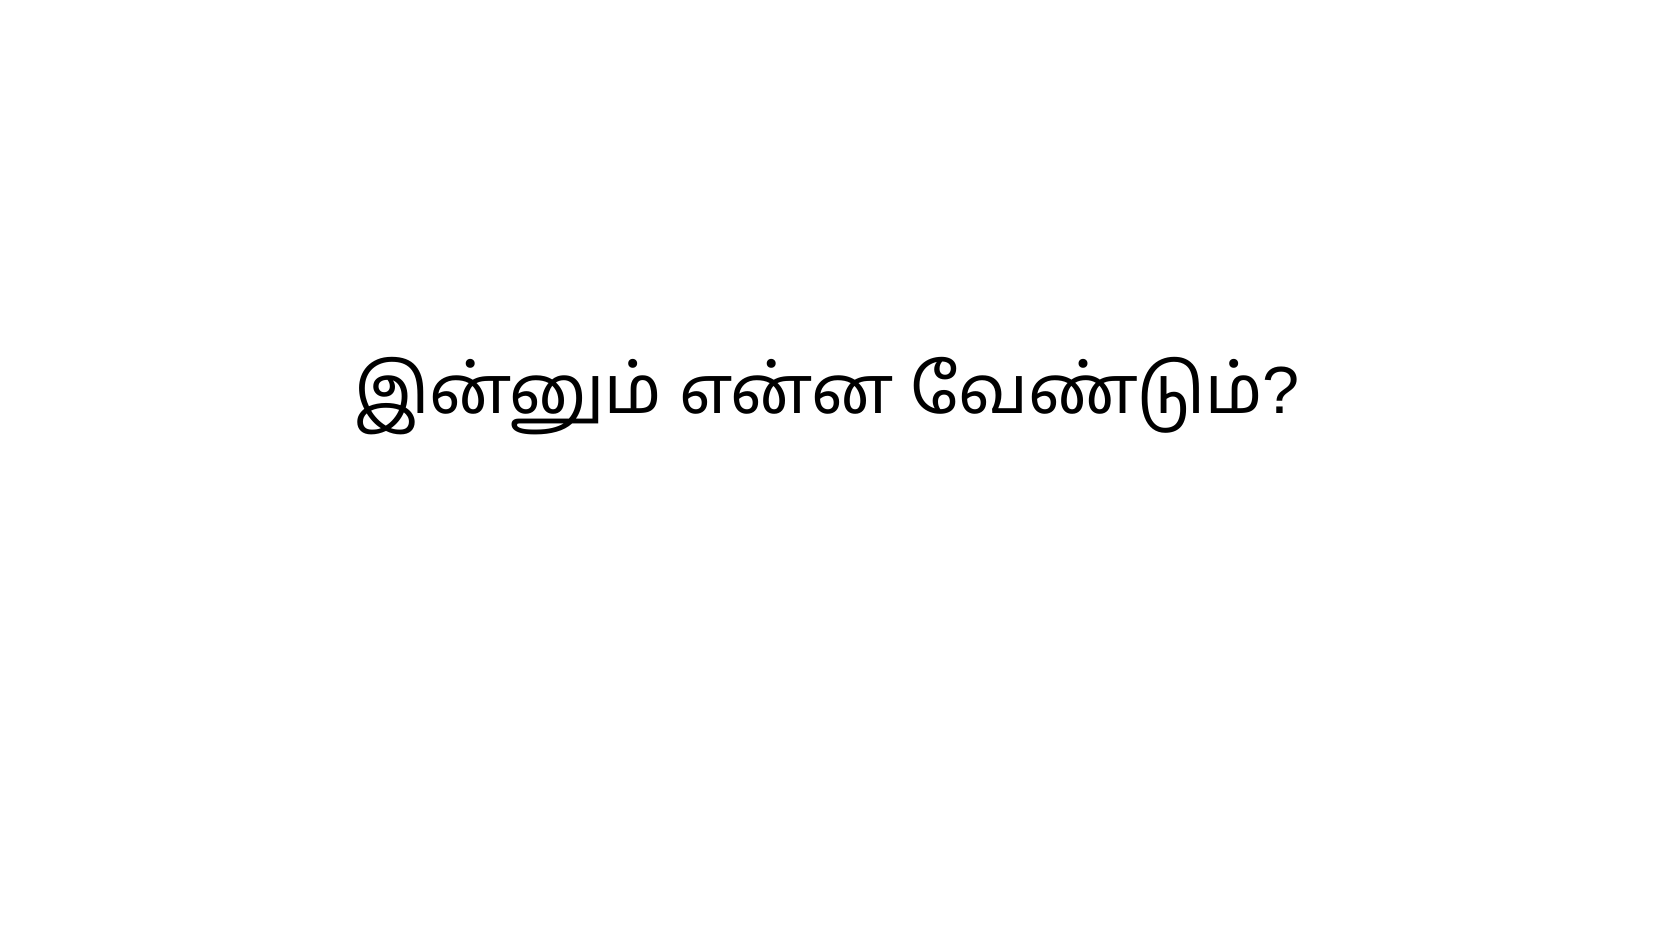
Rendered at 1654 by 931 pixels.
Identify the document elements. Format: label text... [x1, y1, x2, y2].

subtitle இன்னும் என்ன வேண்டும்? [82, 37, 1571, 757]
